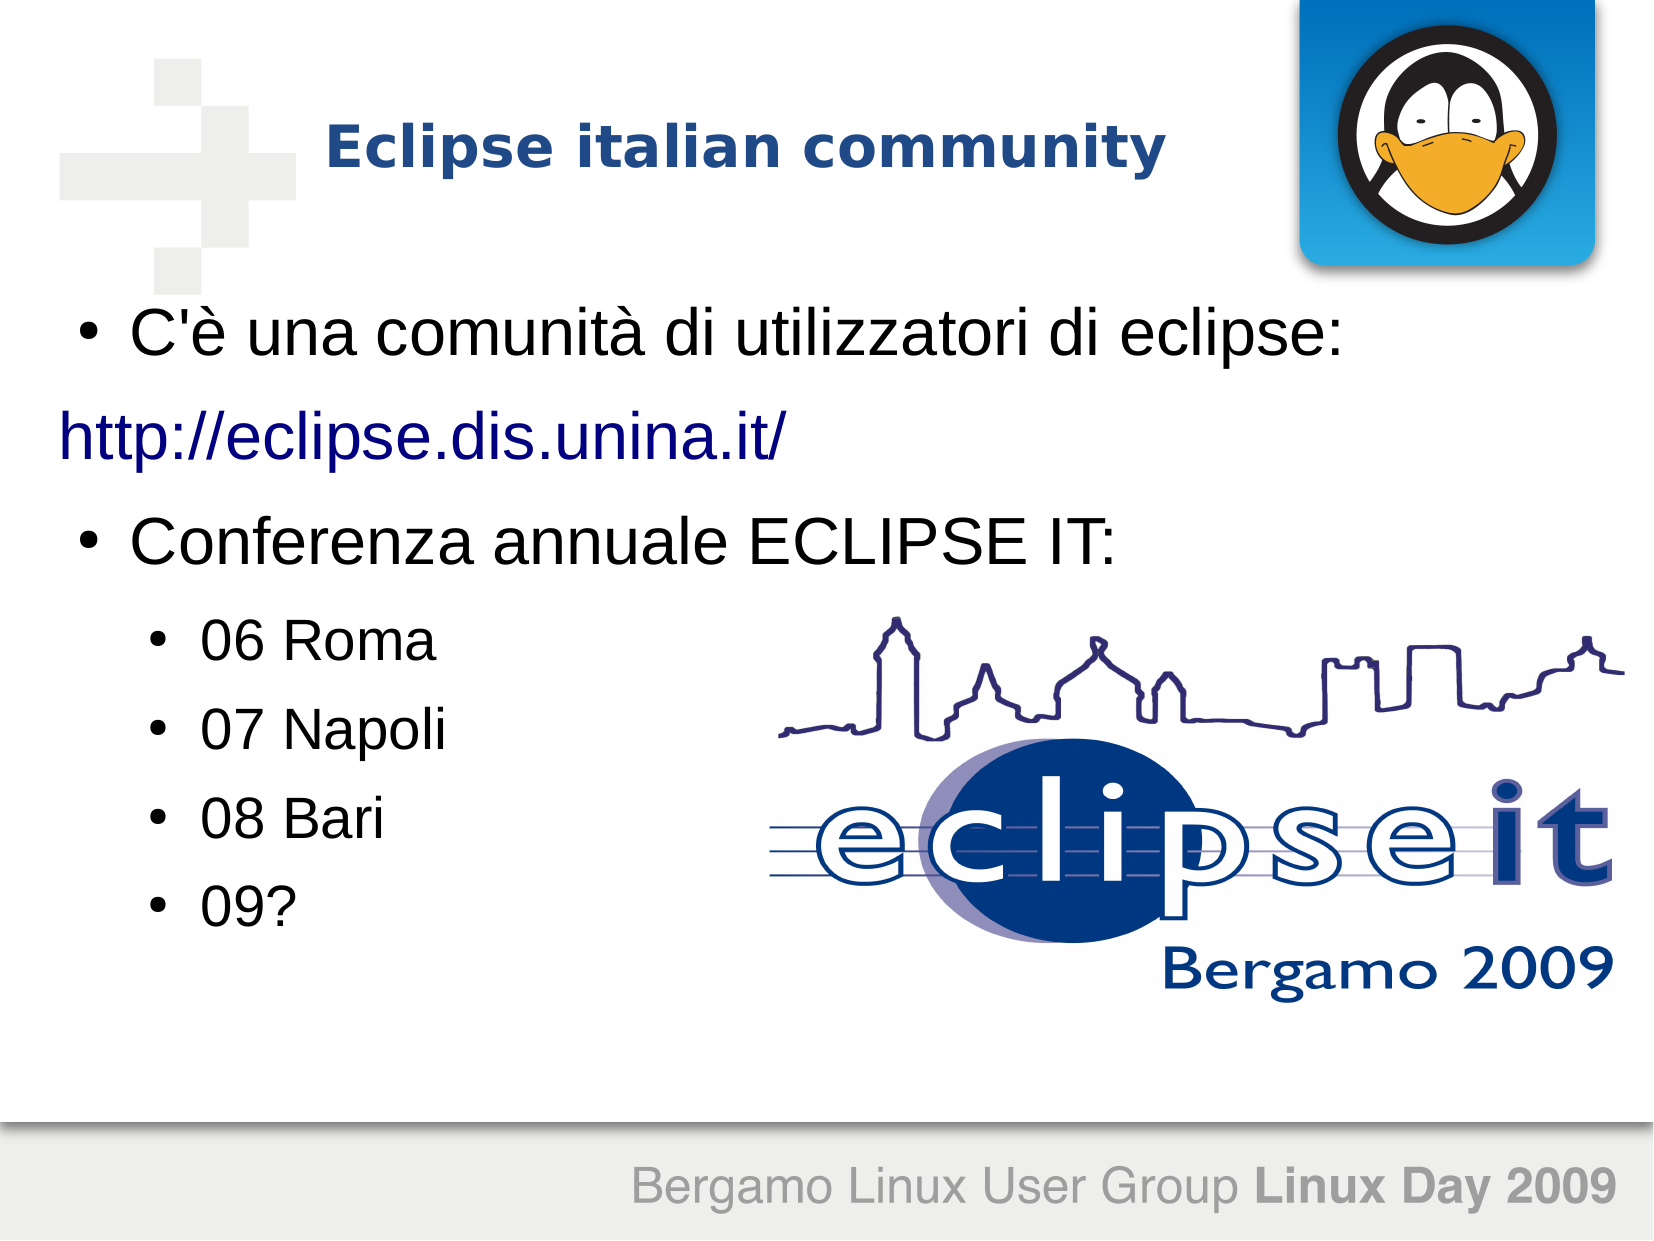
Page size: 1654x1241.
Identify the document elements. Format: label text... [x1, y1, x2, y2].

list C'è una comunità di utilizzatori di eclipse: http://eclipse.dis.unina.it/ Conferenza annuale ECLIPSE IT: 06 Roma 07 Napoli 08 Bari 09? [59, 295, 1595, 1078]
title Eclipse italian community [324, 66, 1247, 229]
picture [0, 0, 1654, 1240]
